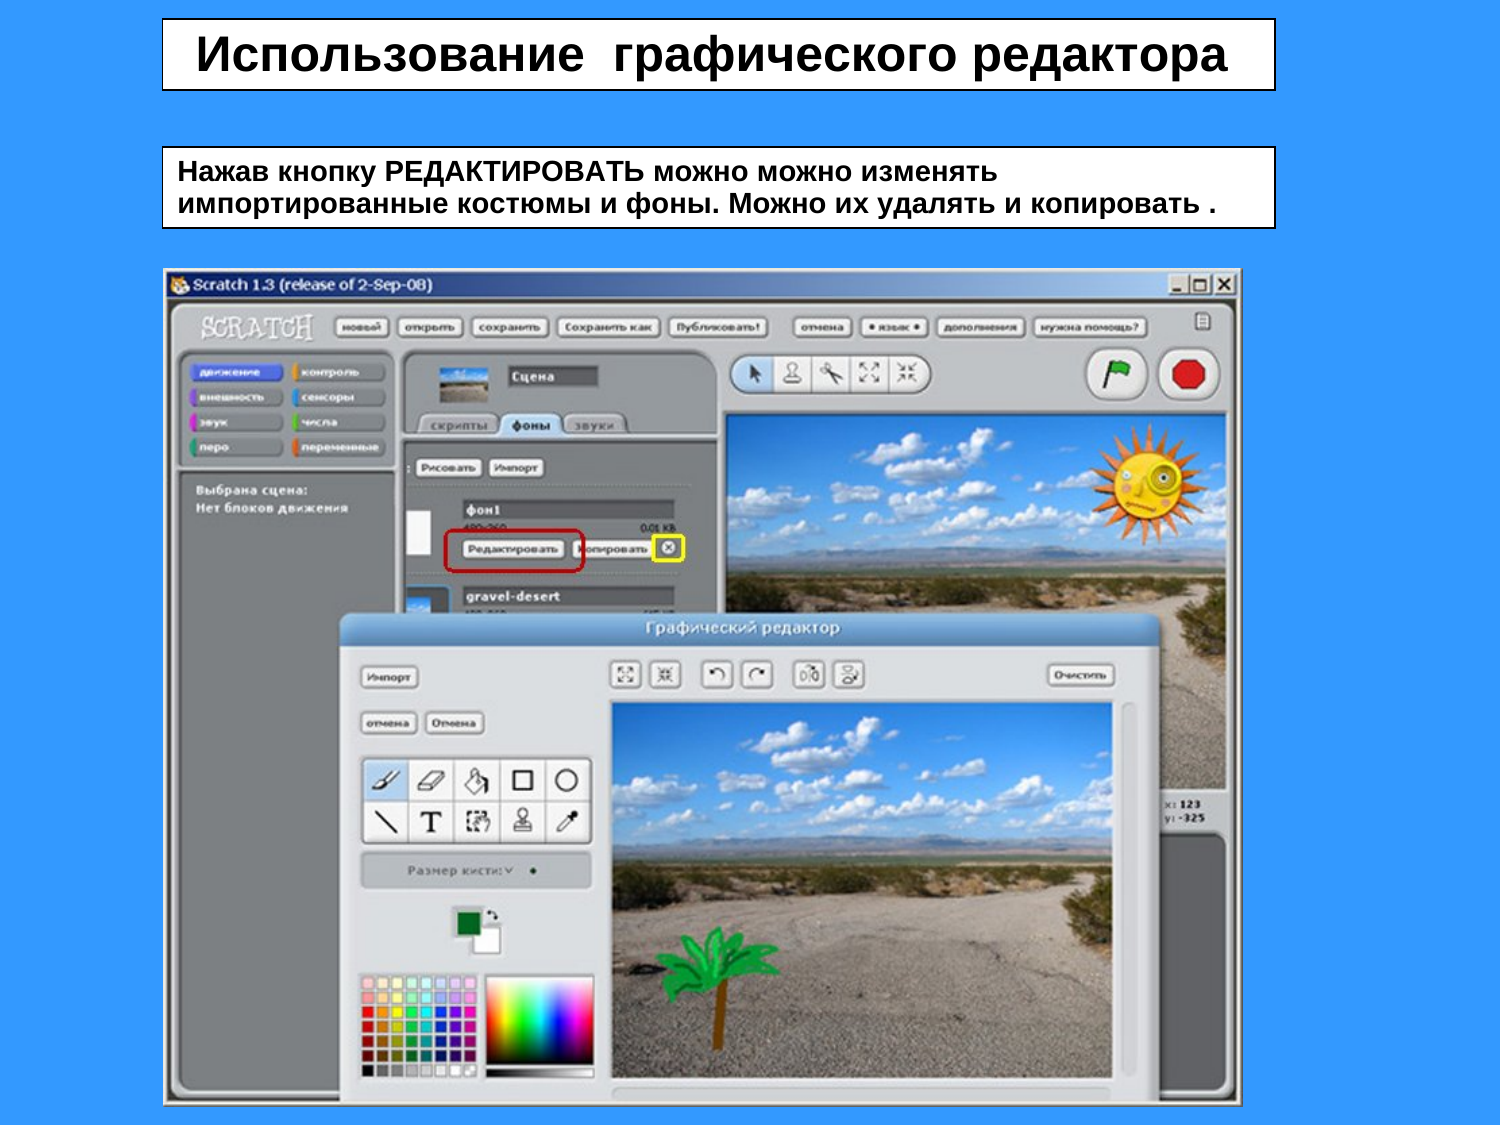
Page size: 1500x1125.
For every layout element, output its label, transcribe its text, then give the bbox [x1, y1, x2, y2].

text_box Использование графического редактора [162, 18, 1276, 91]
picture [163, 268, 1243, 1107]
text_box Нажав кнопку РЕДАКТИРОВАТЬ можно можно изменять импортированные костюмы и фоны. Можно их удалять и копировать . [162, 146, 1276, 229]
